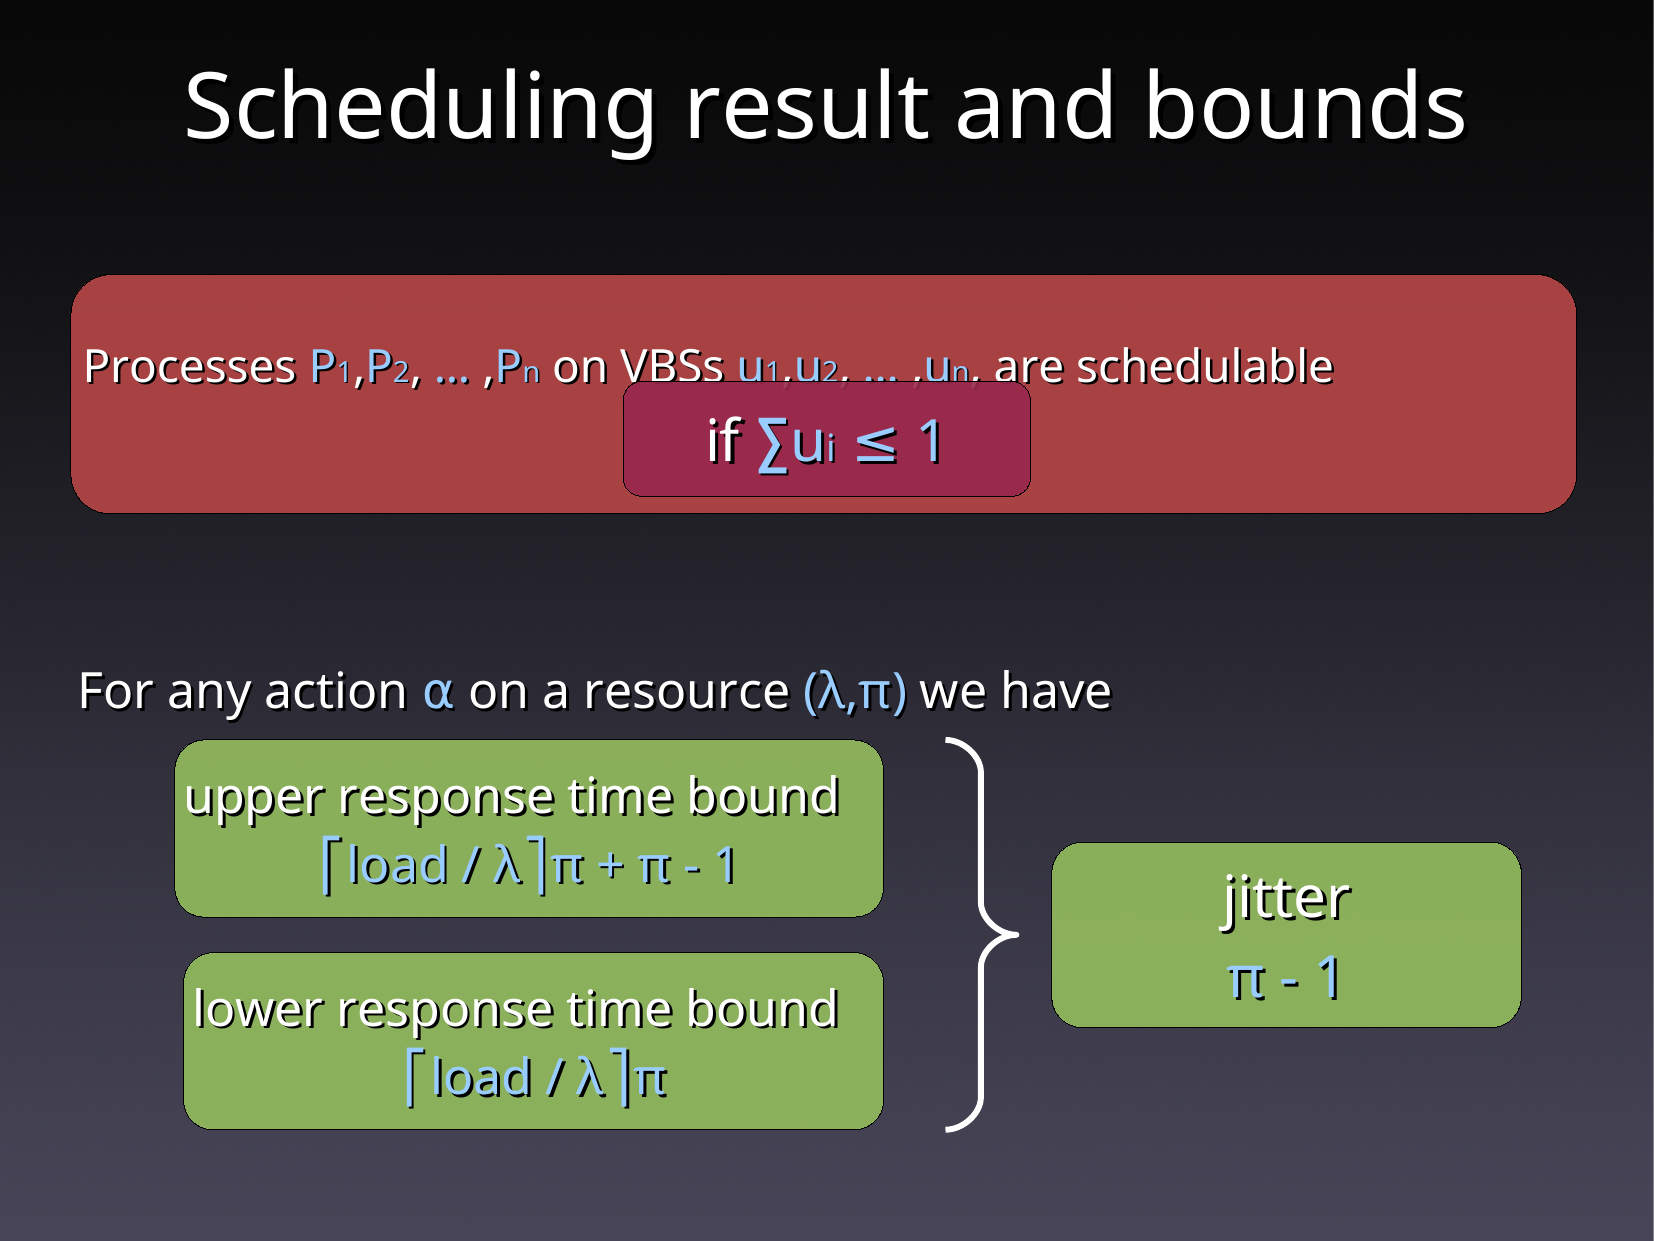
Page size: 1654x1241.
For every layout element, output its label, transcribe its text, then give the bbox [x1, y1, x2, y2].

title Scheduling result and bounds [120, 0, 1533, 208]
text_box Processes P1,P2, … ,Pn on VBSs u1,u2, … ,un, are schedulable [70, 274, 1577, 514]
text_box jitter π - 1 [1051, 842, 1522, 1028]
text_box lower response time bound ⎡load / λ⎤π [183, 952, 884, 1130]
text_box For any action α on a resource (λ,π) we have [77, 655, 1542, 727]
text_box if ∑ui ≤ 1 [623, 381, 1031, 497]
picture [0, 0, 1654, 1241]
text_box upper response time bound ⎡load / λ⎤π + π - 1 [174, 739, 884, 918]
